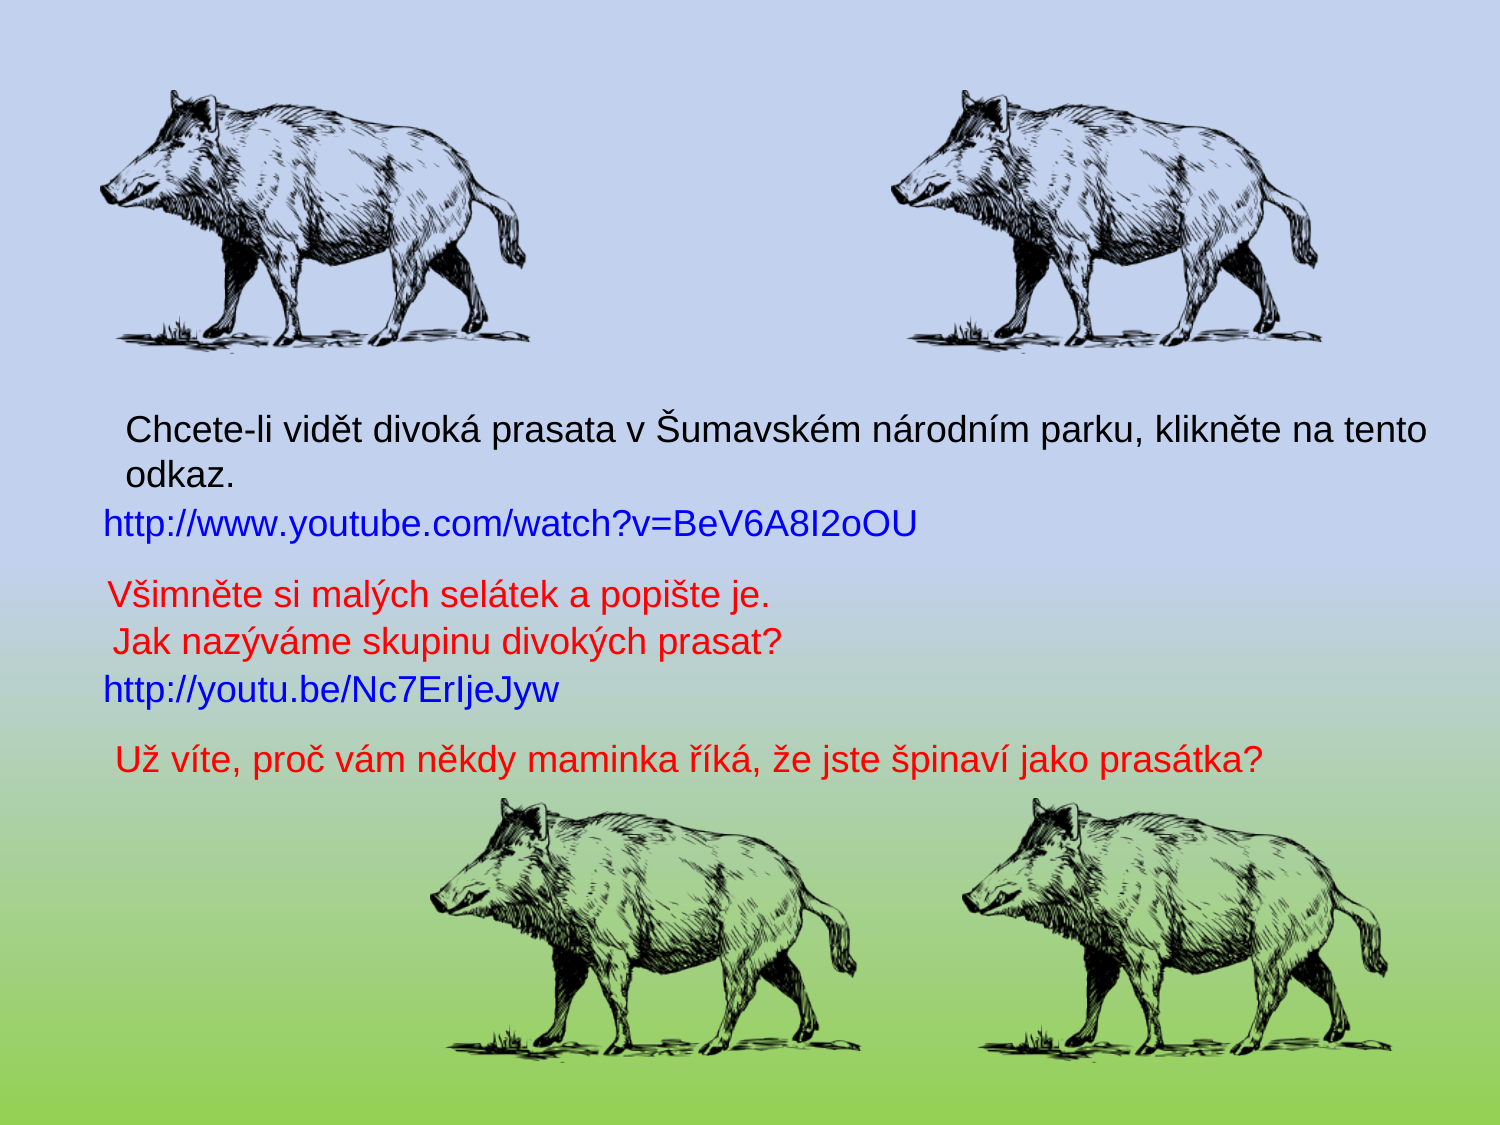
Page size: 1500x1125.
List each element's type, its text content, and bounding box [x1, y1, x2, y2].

text_box Už víte, proč vám někdy maminka říká, že jste špinaví jako prasátka? [100, 727, 1280, 789]
text_box http://youtu.be/Nc7ErIjeJyw [88, 656, 750, 763]
text_box Chcete-li vidět divoká prasata v Šumavském národním parku, klikněte na tento odkaz. [110, 397, 1443, 503]
text_box Jak nazýváme skupinu divokých prasat? [97, 609, 798, 671]
text_box Všimněte si malých selátek a popište je. [92, 562, 786, 623]
picture [0, 0, 1500, 1125]
text_box http://www.youtube.com/watch?v=BeV6A8I2oOU [88, 491, 1090, 598]
